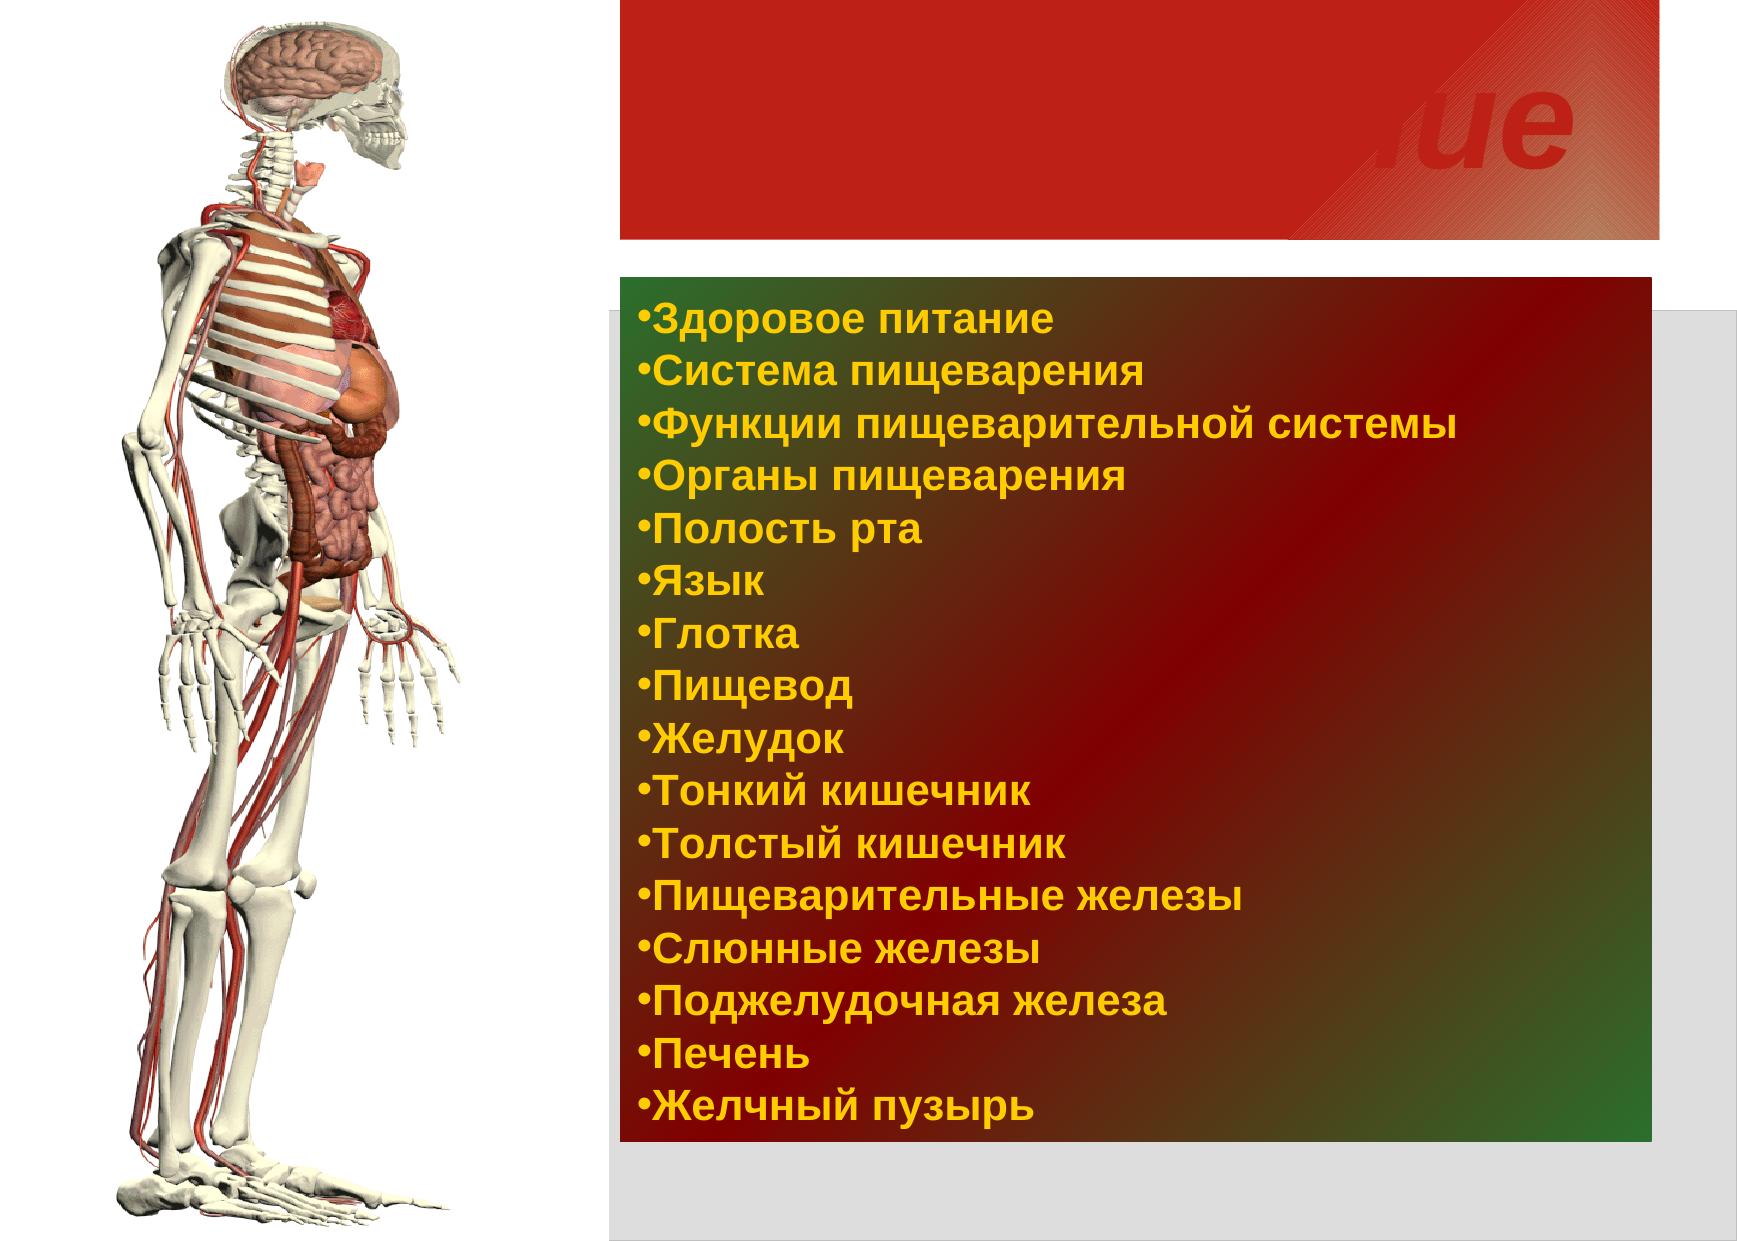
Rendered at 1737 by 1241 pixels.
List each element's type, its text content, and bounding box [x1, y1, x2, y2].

text_box Здоровое питание Система пищеварения Функции пищеварительной системы Органы пищеварения Полость рта Язык Глотка Пищевод Желудок Тонкий кишечник Толстый кишечник Пищеварительные железы Слюнные железы Поджелудочная железа Печень Желчный пузырь [620, 277, 1652, 1142]
picture [0, 0, 609, 1241]
title Содержание [620, 0, 1660, 240]
